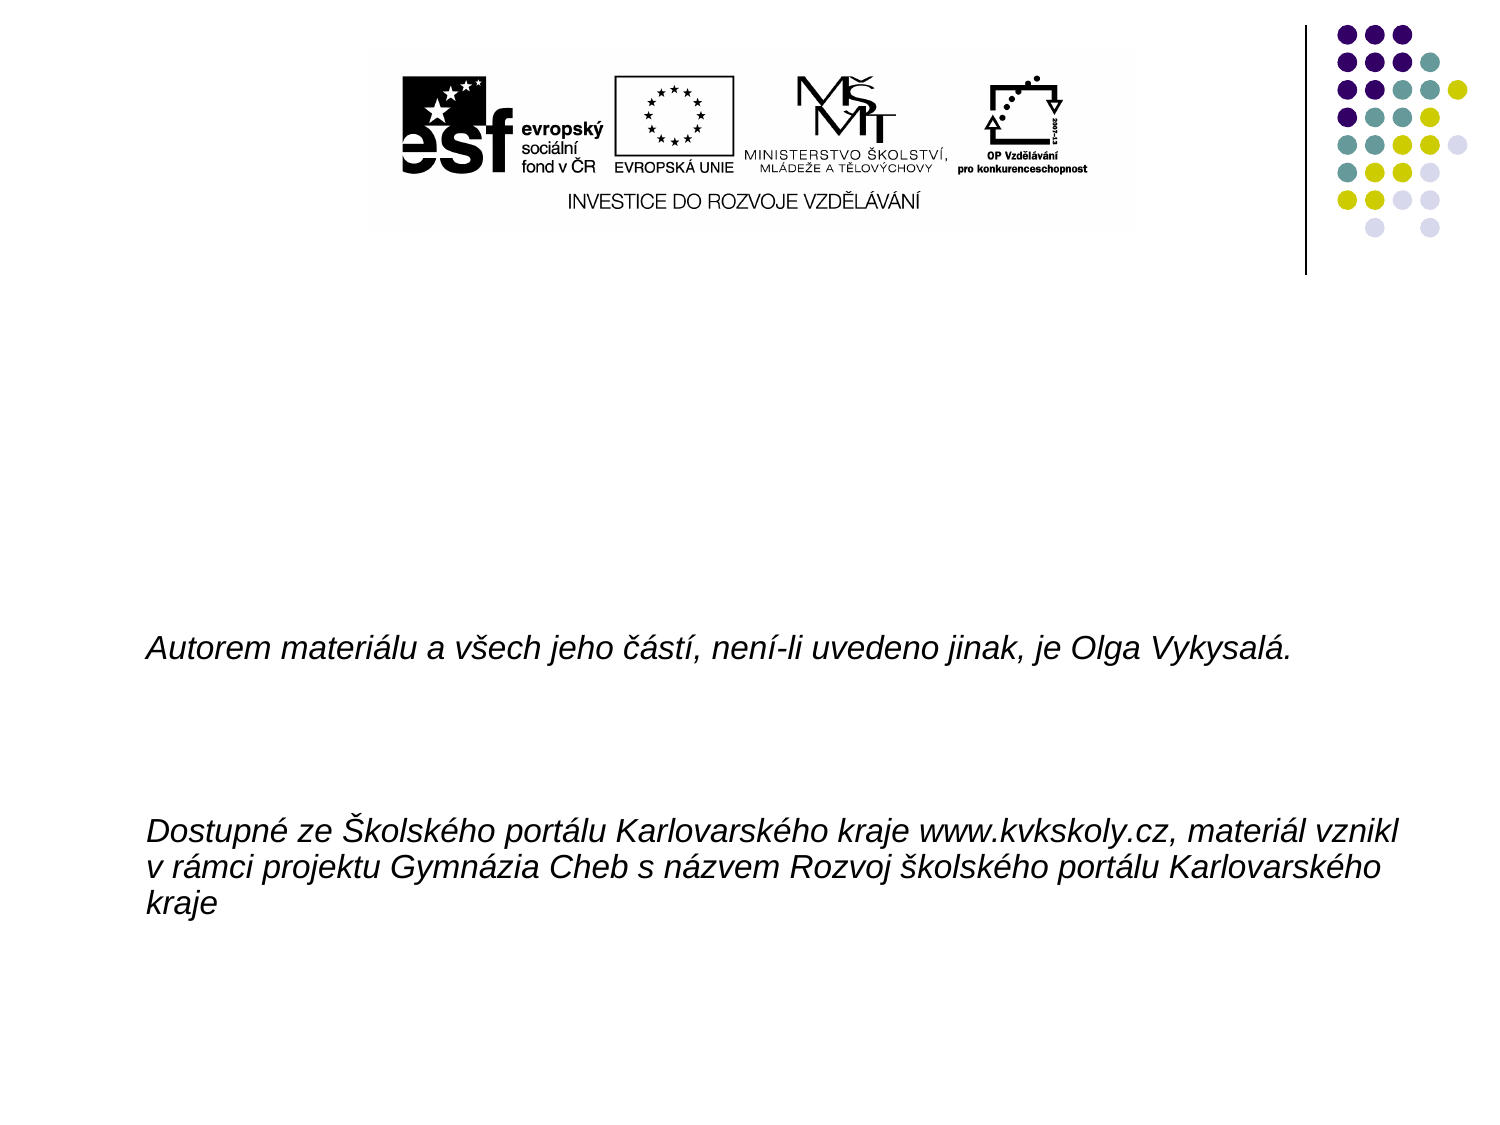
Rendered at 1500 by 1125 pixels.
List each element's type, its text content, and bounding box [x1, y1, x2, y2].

list Autorem materiálu a všech jeho částí, není-li uvedeno jinak, je Olga Vykysalá. Dostupné ze Školského portálu Karlovarského kraje www.kvkskoly.cz, materiál vznikl v rámci projektu Gymnázia Cheb s názvem Rozvoj školského portálu Karlovarského kraje [75, 262, 1426, 1006]
picture [366, 45, 1134, 233]
